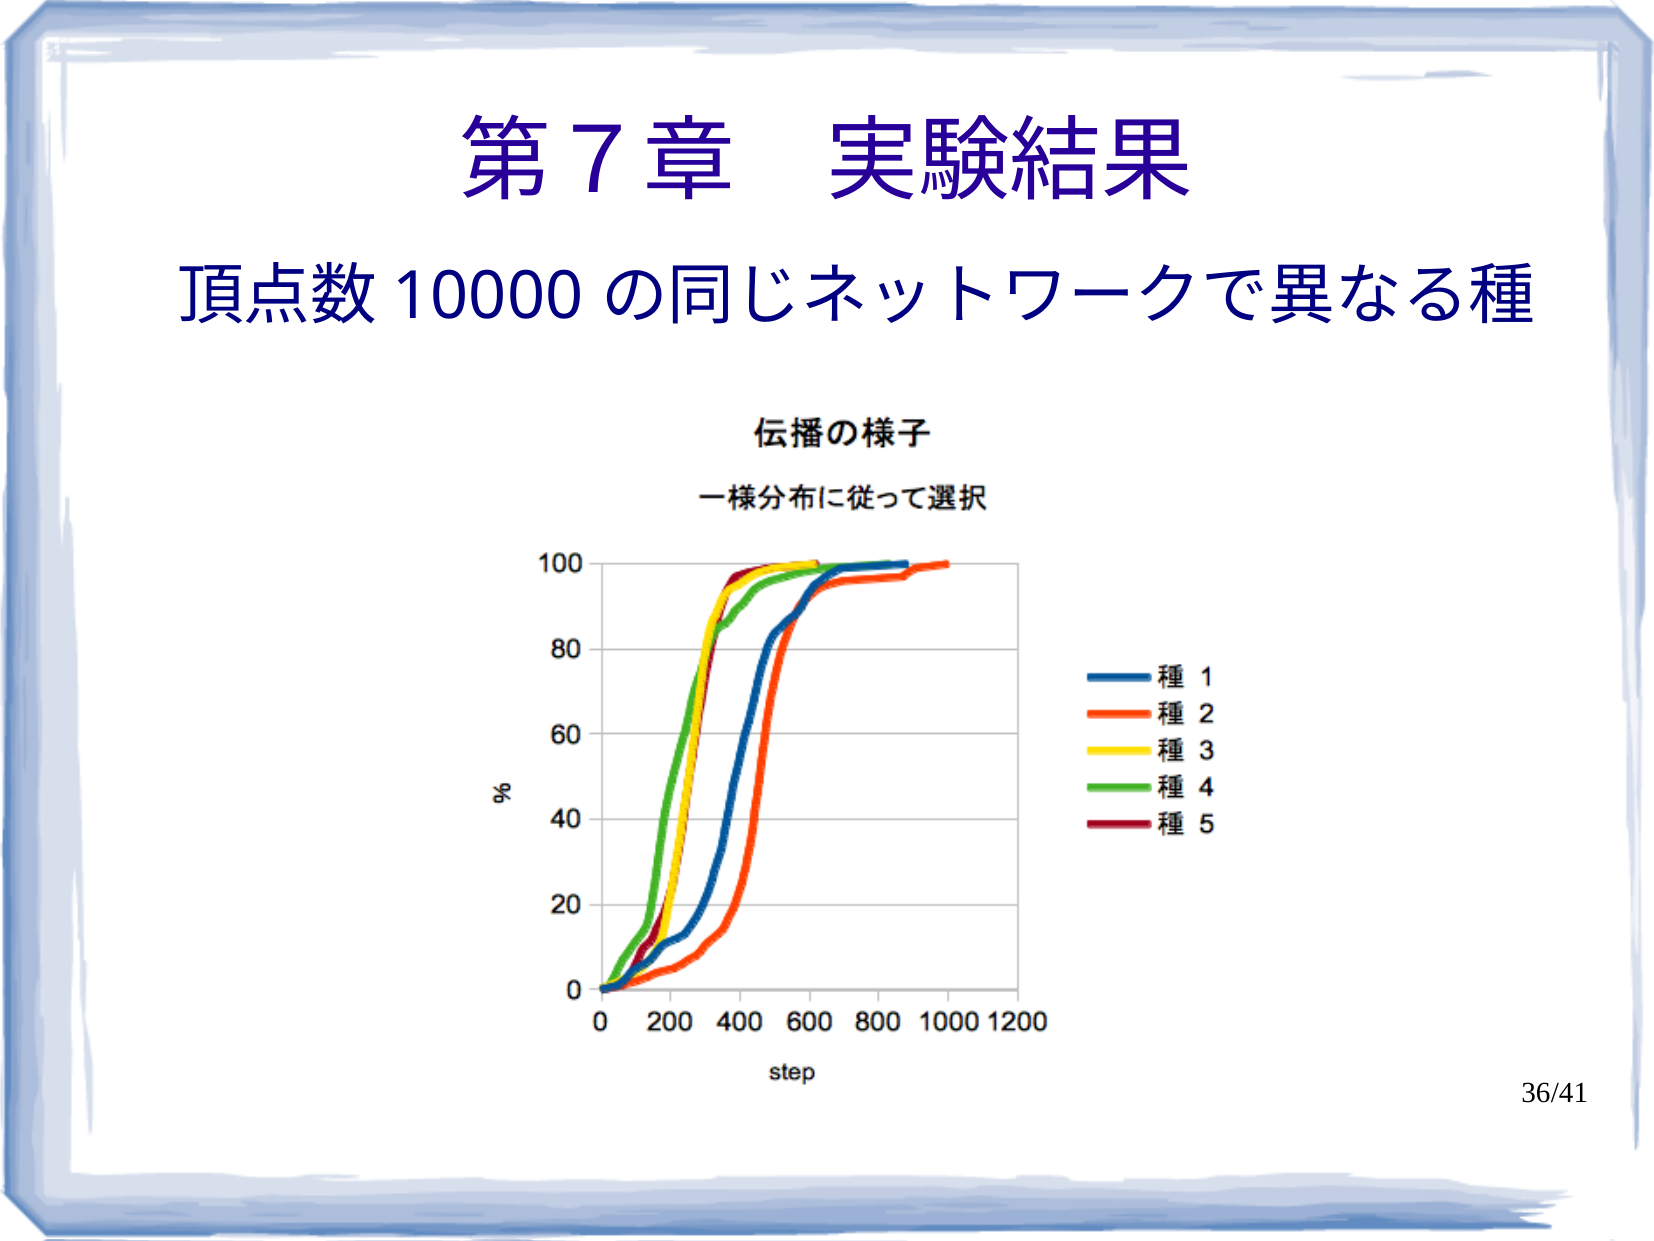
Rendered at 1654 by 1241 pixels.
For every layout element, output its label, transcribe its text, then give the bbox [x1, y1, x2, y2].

picture [0, 0, 1654, 1241]
text_box 頂点数 10000 の同じネットワークで異なる種 [106, 241, 1571, 331]
title 第７章 実験結果 [82, 49, 1571, 257]
